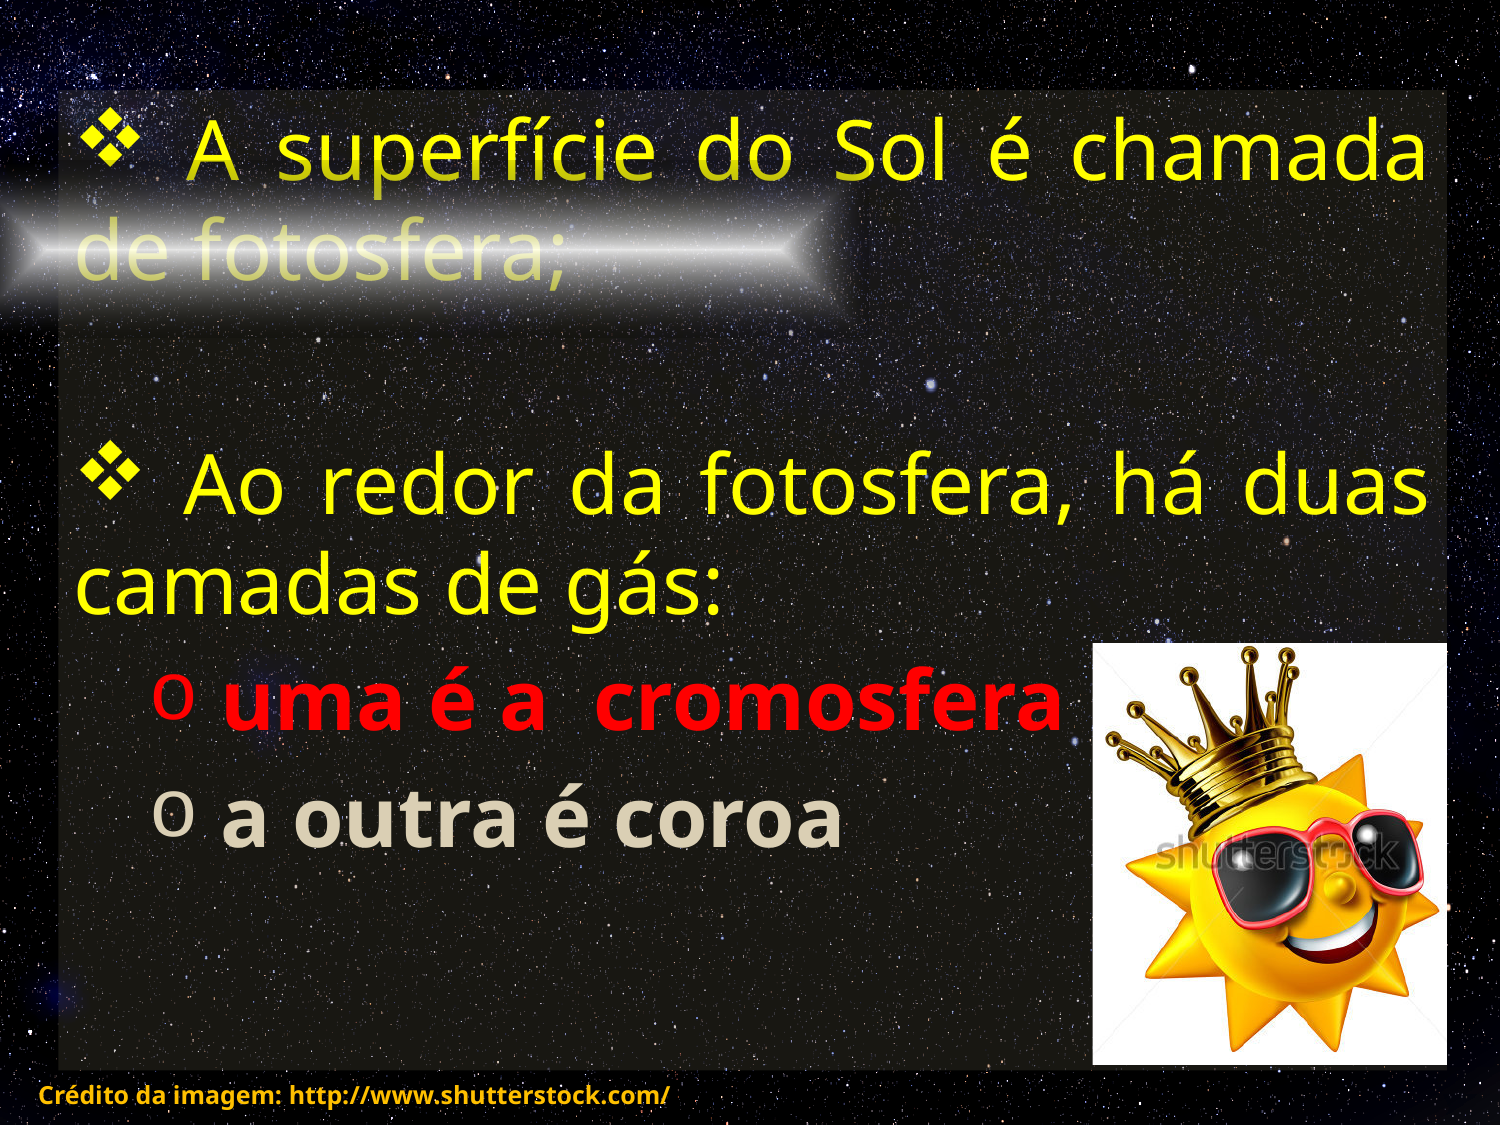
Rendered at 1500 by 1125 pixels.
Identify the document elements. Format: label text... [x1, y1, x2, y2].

text_box Crédito da imagem: http://www.shutterstock.com/ [23, 1072, 687, 1118]
text_box [0, 160, 869, 338]
picture [0, 0, 1500, 1125]
subtitle A superfície do Sol é chamada de fotosfera; Ao redor da fotosfera, há duas camadas de gás: uma é a cromosfera a outra é coroa [58, 90, 1447, 1071]
